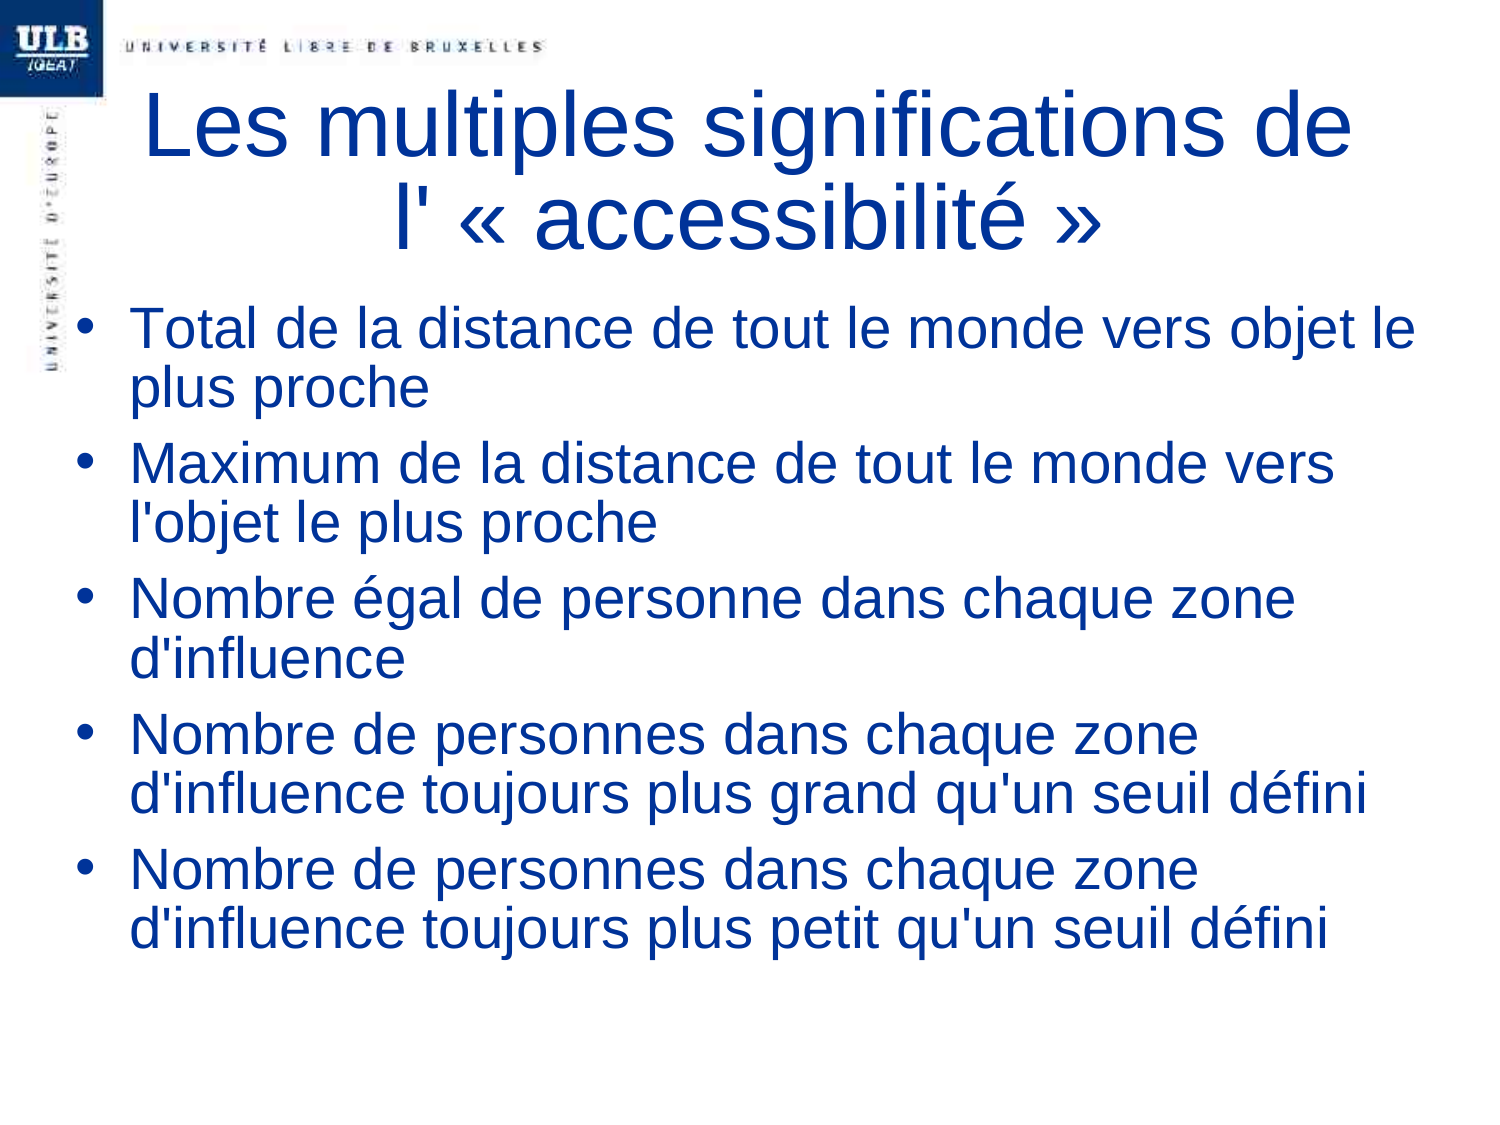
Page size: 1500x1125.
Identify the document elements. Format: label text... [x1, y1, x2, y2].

list Total de la distance de tout le monde vers objet le plus proche Maximum de la distance de tout le monde vers l'objet le plus proche Nombre égal de personne dans chaque zone d'influence Nombre de personnes dans chaque zone d'influence toujours plus grand qu'un seuil défini Nombre de personnes dans chaque zone d'influence toujours plus petit qu'un seuil défini [74, 291, 1425, 1109]
title Les multiples significations de l' « accessibilité » [74, 57, 1425, 279]
picture [0, 0, 1500, 1125]
